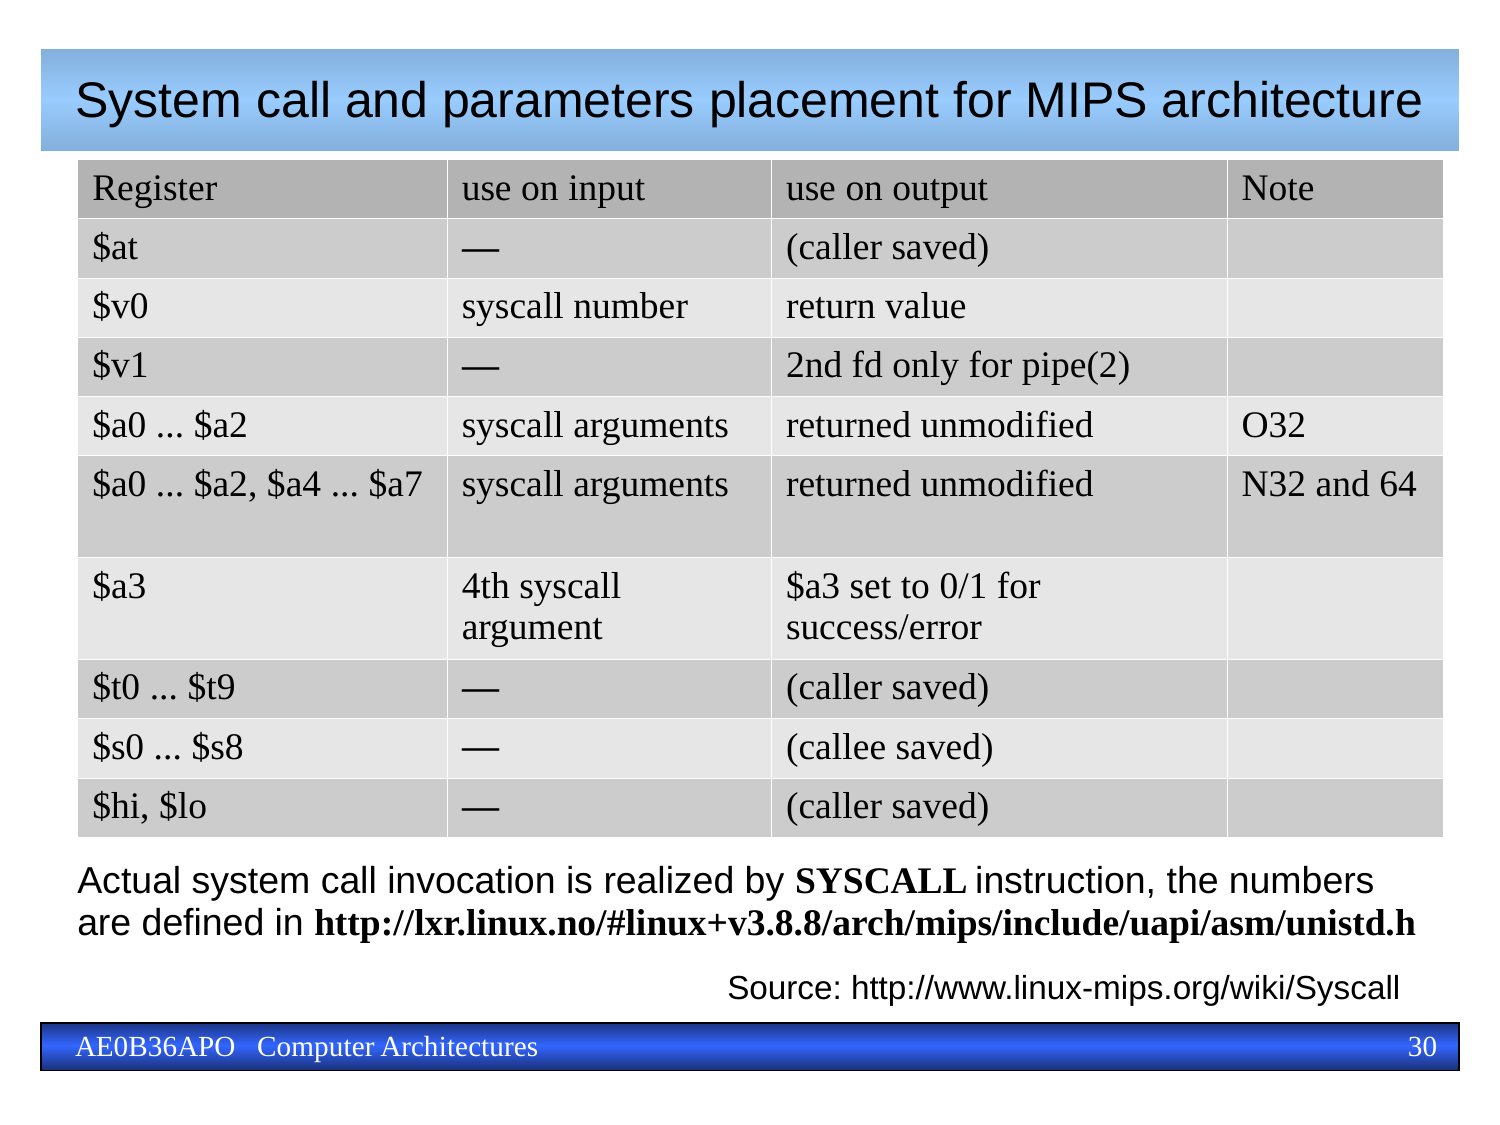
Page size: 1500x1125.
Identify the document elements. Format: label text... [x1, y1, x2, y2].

table_cell [1228, 779, 1443, 837]
table_cell (callee saved) [772, 719, 1227, 778]
table_cell [1228, 338, 1443, 396]
text_box Source: http://www.linux-mips.org/wiki/Syscall [712, 962, 1463, 1015]
table_header use on output [772, 160, 1227, 218]
table_cell syscall number [448, 279, 771, 337]
table_cell ― [448, 719, 771, 778]
table_cell (caller saved) [772, 779, 1227, 837]
text_box Actual system call invocation is realized by SYSCALL instruction, the numbers are defined in http://lxr.linux.no/#linux+v3.8.8/arch/mips/include/uapi/asm/unistd.h [62, 851, 1438, 951]
table_cell $a0 ... $a2 [78, 397, 447, 455]
table_cell syscall arguments [448, 397, 771, 455]
table_cell syscall arguments [448, 456, 771, 557]
table_header Register [78, 160, 447, 218]
table_cell $a0 ... $a2, $a4 ... $a7 [78, 456, 447, 557]
table_cell $s0 ... $s8 [78, 719, 447, 778]
table_cell (caller saved) [772, 219, 1227, 278]
table_cell returned unmodified [772, 397, 1227, 455]
table_cell ― [448, 338, 771, 396]
table_cell N32 and 64 [1228, 456, 1443, 557]
table_cell $hi, $lo [78, 779, 447, 837]
table_cell (caller saved) [772, 660, 1227, 718]
table_cell [1228, 719, 1443, 778]
table_cell [1228, 660, 1443, 718]
table_cell $a3 [78, 558, 447, 659]
table_cell return value [772, 279, 1227, 337]
table_cell [1228, 219, 1443, 278]
table_cell 2nd fd only for pipe(2) [772, 338, 1227, 396]
table_header use on input [448, 160, 771, 218]
table_cell $t0 ... $t9 [78, 660, 447, 718]
table_cell 4th syscall argument [448, 558, 771, 659]
table_cell $v0 [78, 279, 447, 337]
title System call and parameters placement for MIPS architecture [41, 49, 1459, 151]
table_cell [1228, 558, 1443, 659]
table_cell $v1 [78, 338, 447, 396]
table_cell [1228, 279, 1443, 337]
table_cell $at [78, 219, 447, 278]
table_cell returned unmodified [772, 456, 1227, 557]
table_cell ― [448, 660, 771, 718]
table_cell O32 [1228, 397, 1443, 455]
table_cell ― [448, 219, 771, 278]
table_header Note [1228, 160, 1443, 218]
table_cell ― [448, 779, 771, 837]
table_cell $a3 set to 0/1 for success/error [772, 558, 1227, 659]
